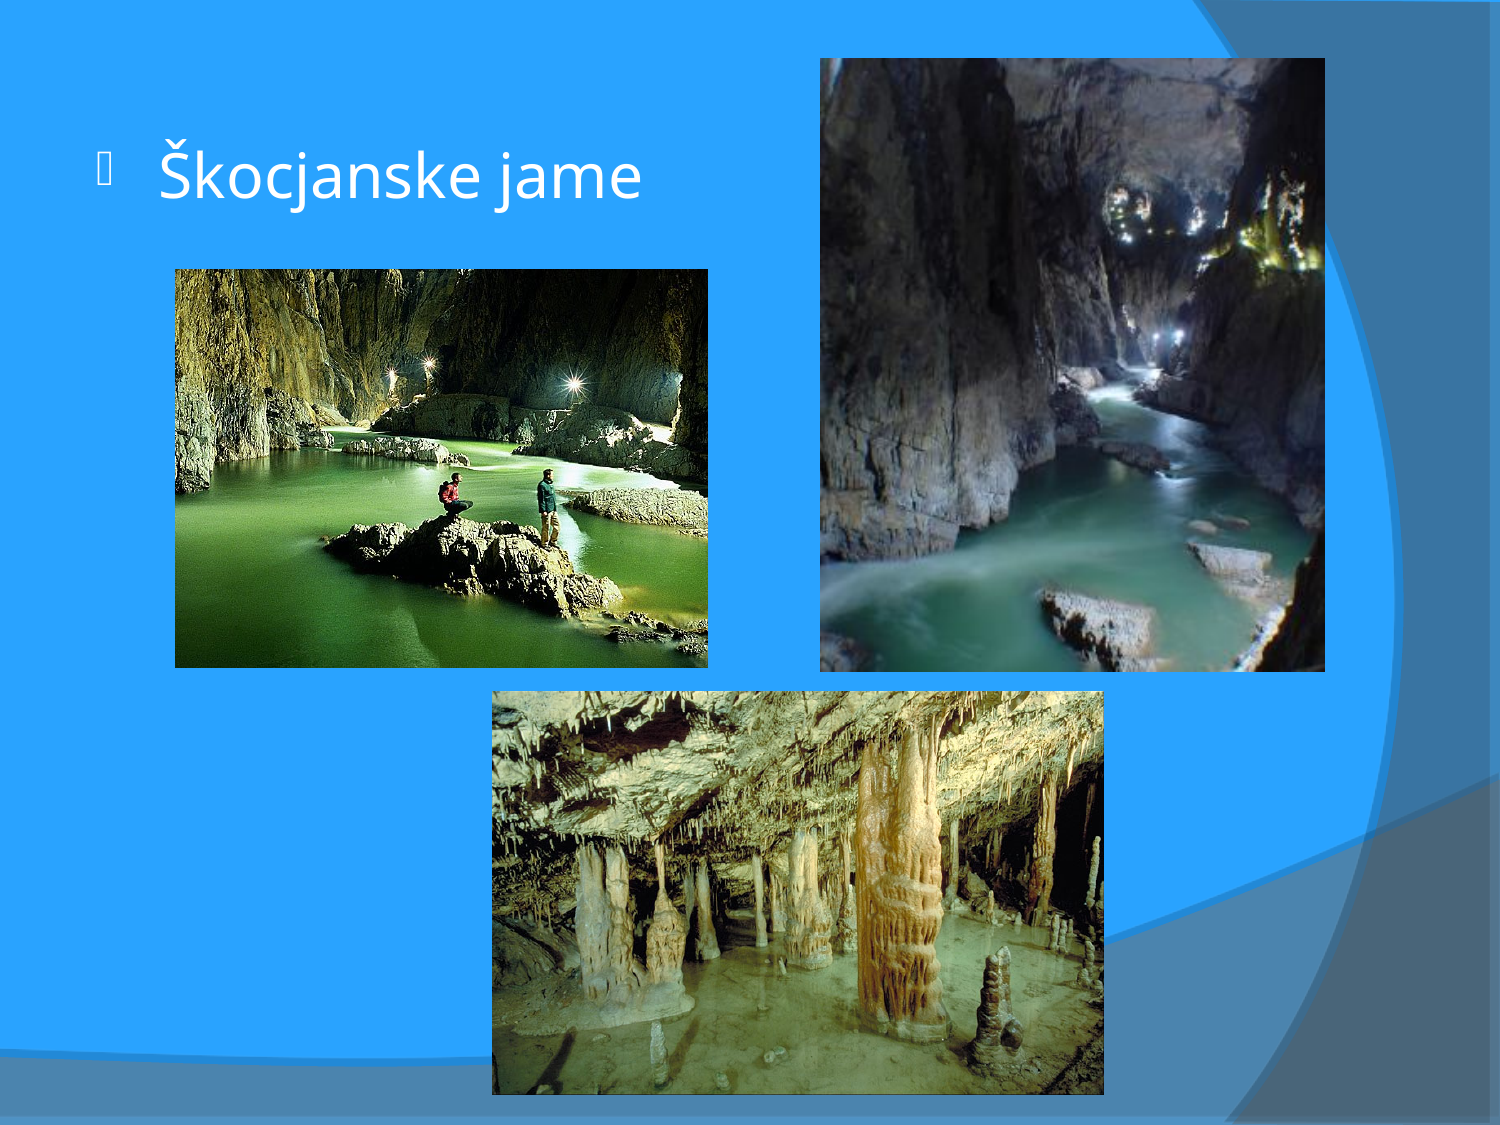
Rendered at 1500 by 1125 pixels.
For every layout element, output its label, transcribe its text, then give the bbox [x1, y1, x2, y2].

picture [175, 269, 708, 668]
picture [820, 58, 1325, 672]
picture [492, 691, 1104, 1095]
list Škocjanske jame [75, 128, 692, 235]
